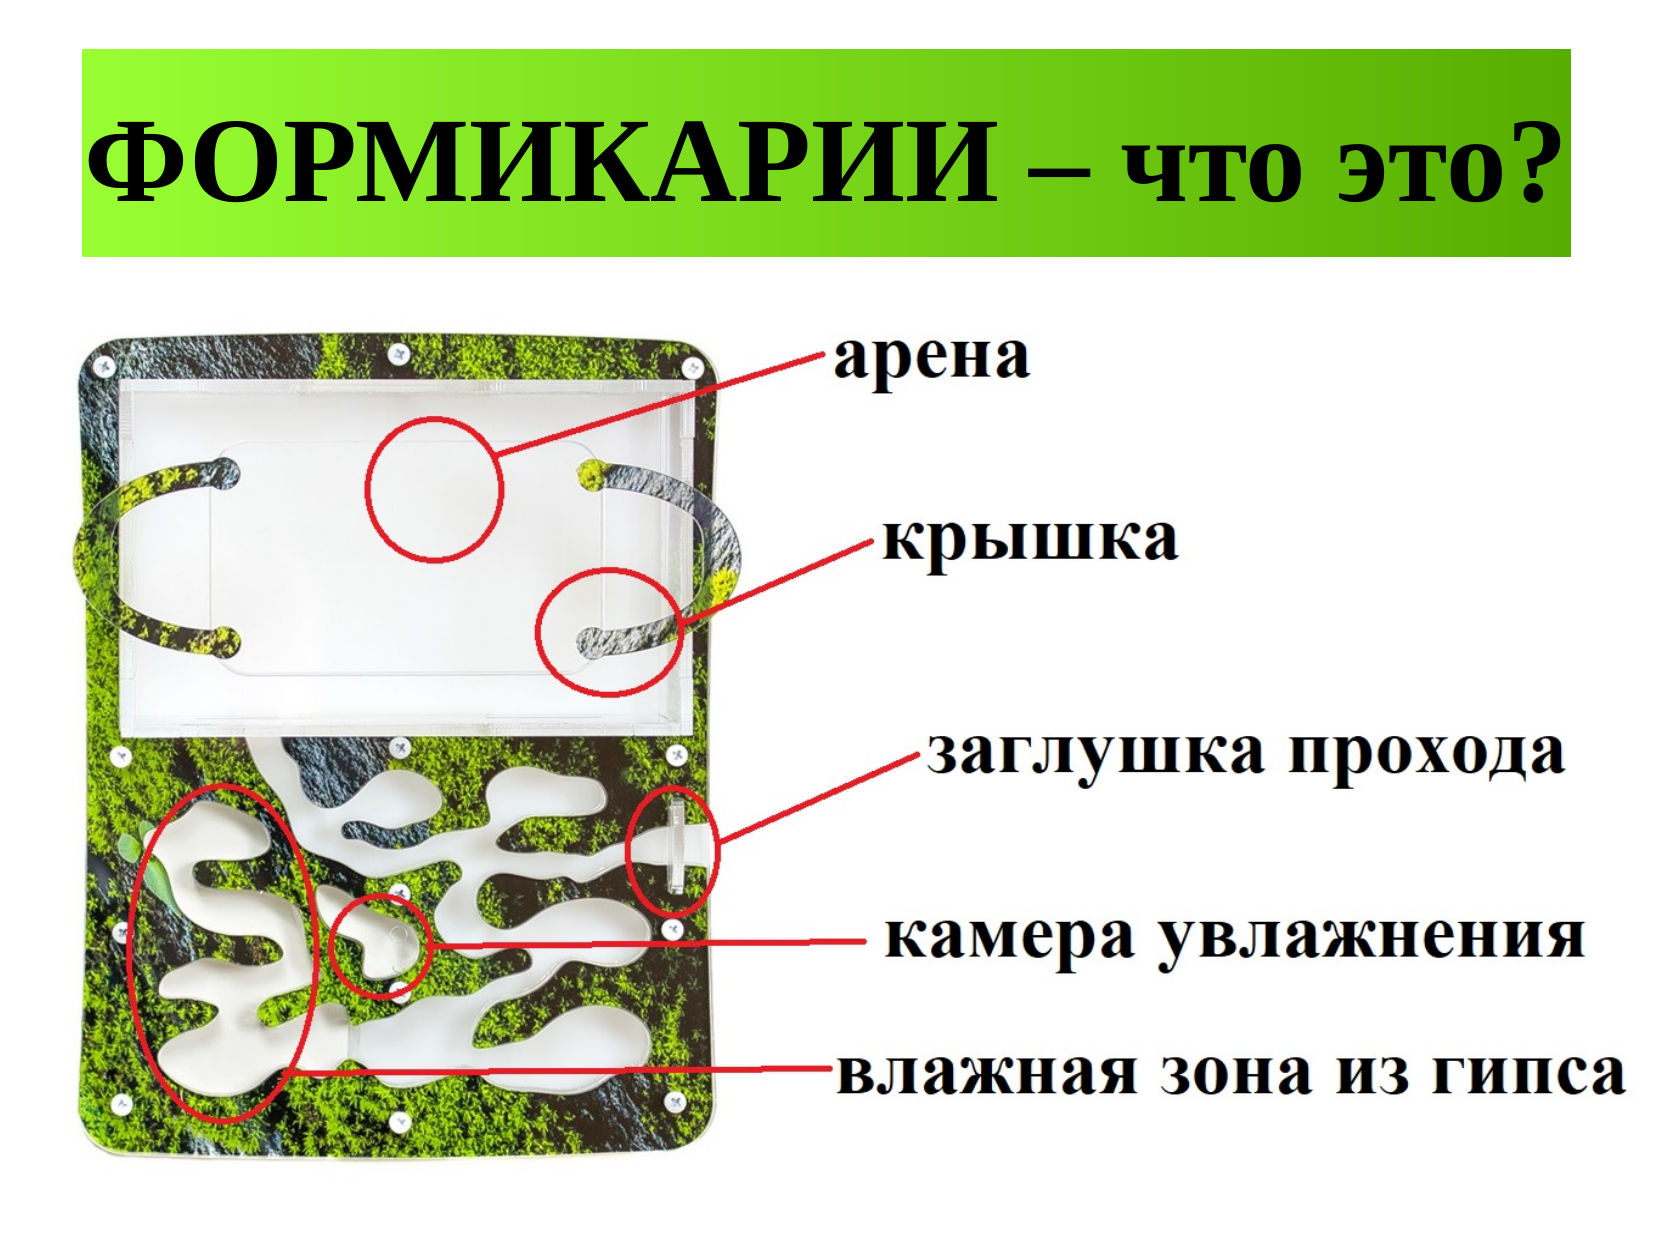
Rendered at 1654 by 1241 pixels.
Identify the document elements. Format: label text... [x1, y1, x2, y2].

picture [29, 294, 1650, 1182]
title ФОРМИКАРИИ – что это? [82, 49, 1571, 257]
